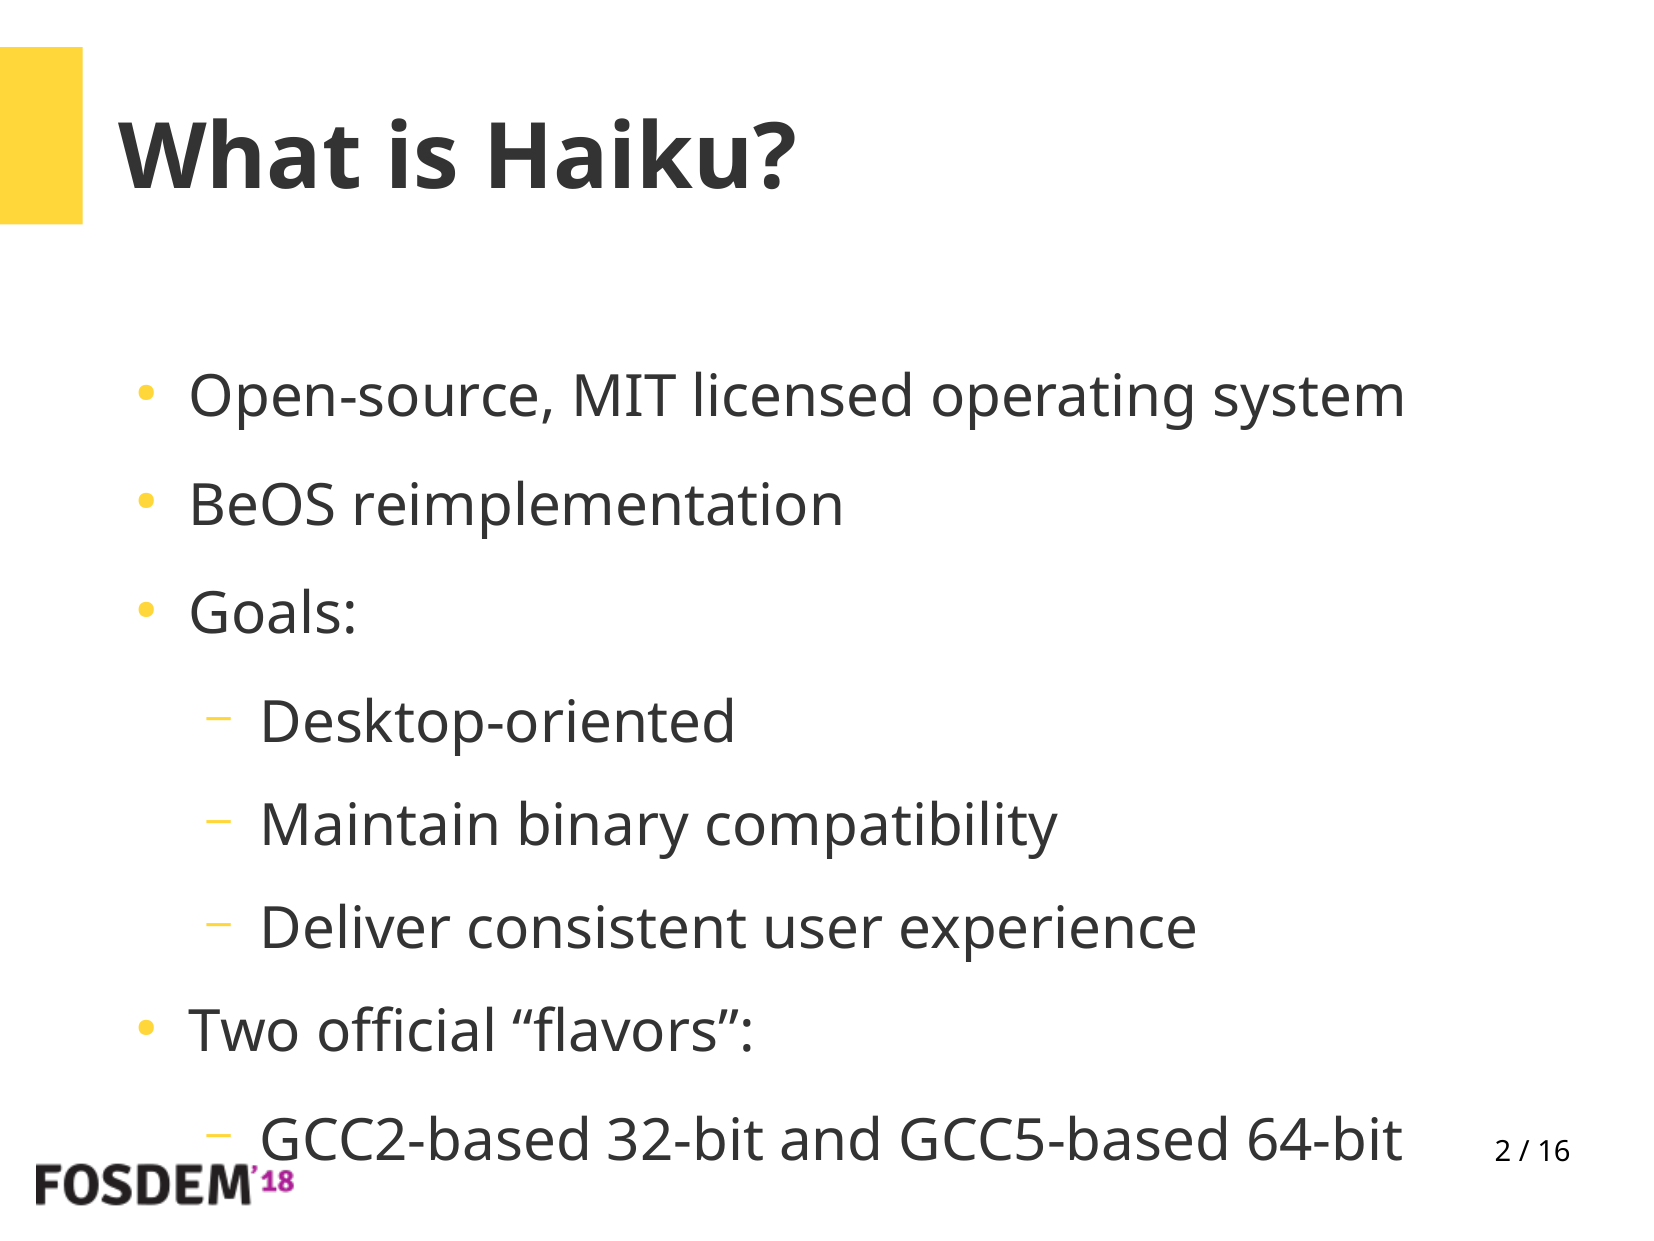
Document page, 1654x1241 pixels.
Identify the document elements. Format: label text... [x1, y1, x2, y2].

picture [36, 1145, 308, 1223]
title What is Haiku? [118, 49, 1571, 257]
picture [269, 1145, 292, 1156]
list Open-source, MIT licensed operating system BeOS reimplementation Goals: Desktop-oriented Maintain binary compatibility Deliver consistent user experience Two official “flavors”: GCC2-based 32-bit and GCC5-based 64-bit [118, 354, 1536, 1074]
